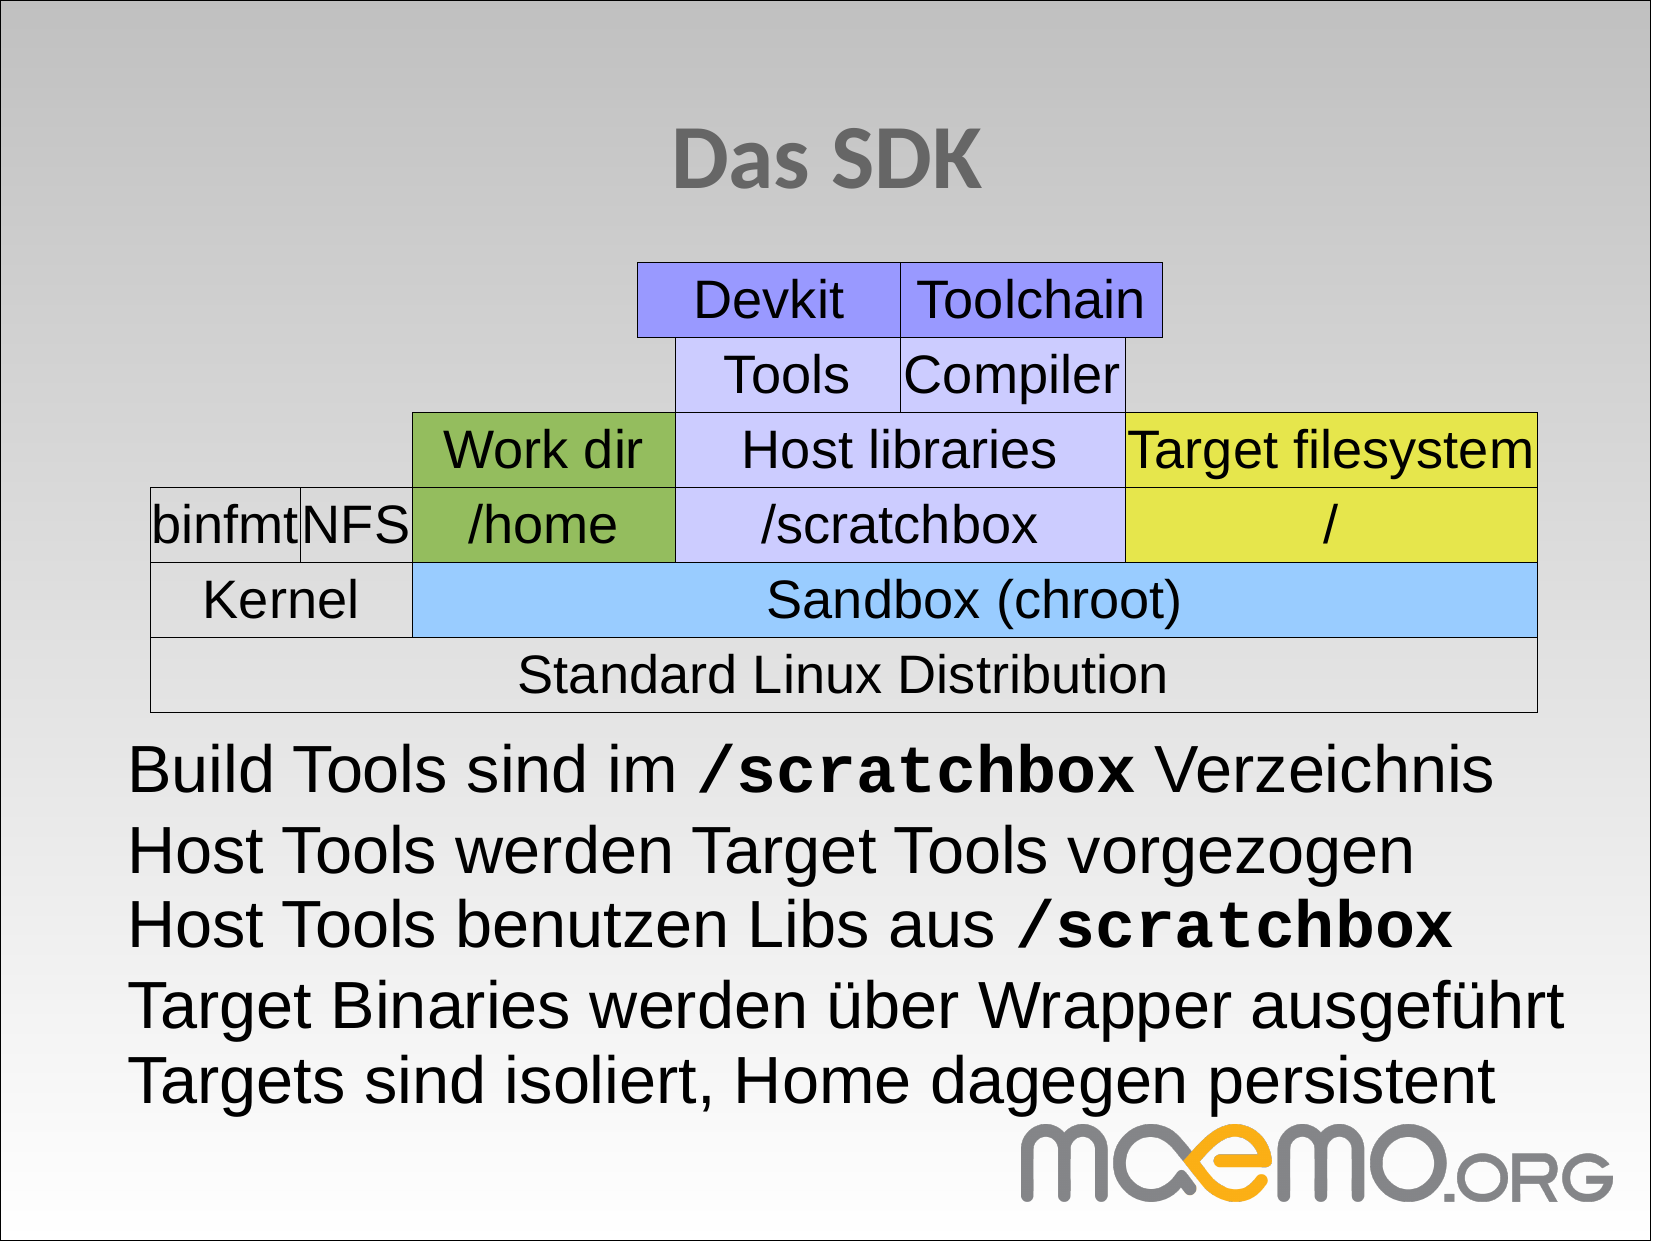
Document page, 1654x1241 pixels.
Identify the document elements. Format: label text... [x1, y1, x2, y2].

text_box Build Tools sind im /scratchbox Verzeichnis Host Tools werden Target Tools vorgezogen Host Tools benutzen Libs aus /scratchbox Target Binaries werden über Wrapper ausgeführt Targets sind isoliert, Home dagegen persistent [112, 724, 1587, 1126]
text_box binfmt [150, 487, 300, 563]
text_box Compiler [900, 338, 1126, 413]
picture [1021, 1124, 1613, 1202]
title Das SDK [82, 75, 1571, 257]
text_box Toolchain [900, 262, 1163, 338]
text_box Tools [675, 338, 900, 413]
text_box /scratchbox [676, 488, 1125, 563]
text_box Kernel [150, 563, 413, 638]
text_box / [1125, 488, 1538, 563]
text_box Host libraries [675, 413, 1126, 488]
text_box Devkit [637, 262, 900, 338]
text_box NFS [300, 487, 413, 563]
text_box Target filesystem [1126, 412, 1538, 488]
text_box /home [413, 488, 676, 563]
text_box Work dir [412, 412, 675, 488]
text_box Sandbox (chroot) [413, 563, 1538, 638]
text_box Standard Linux Distribution [150, 638, 1538, 713]
